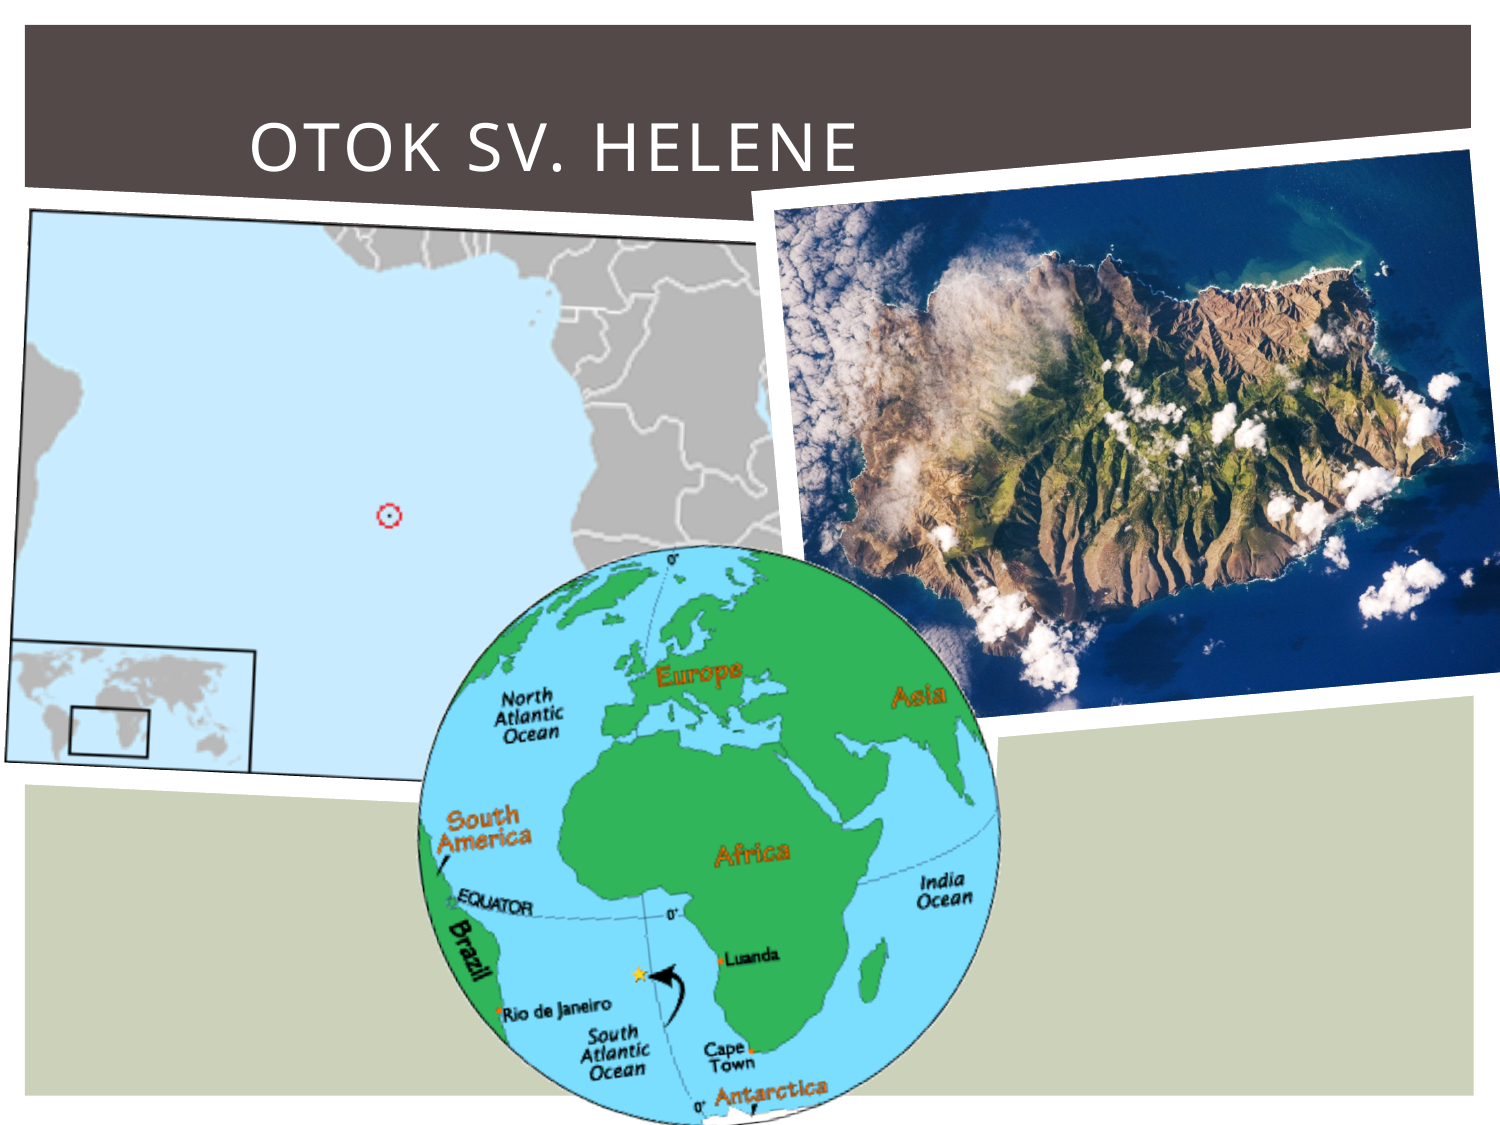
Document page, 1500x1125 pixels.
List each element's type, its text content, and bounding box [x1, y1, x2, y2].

title Otok sv. helene [62, 58, 1438, 220]
picture [3, 149, 1500, 1125]
